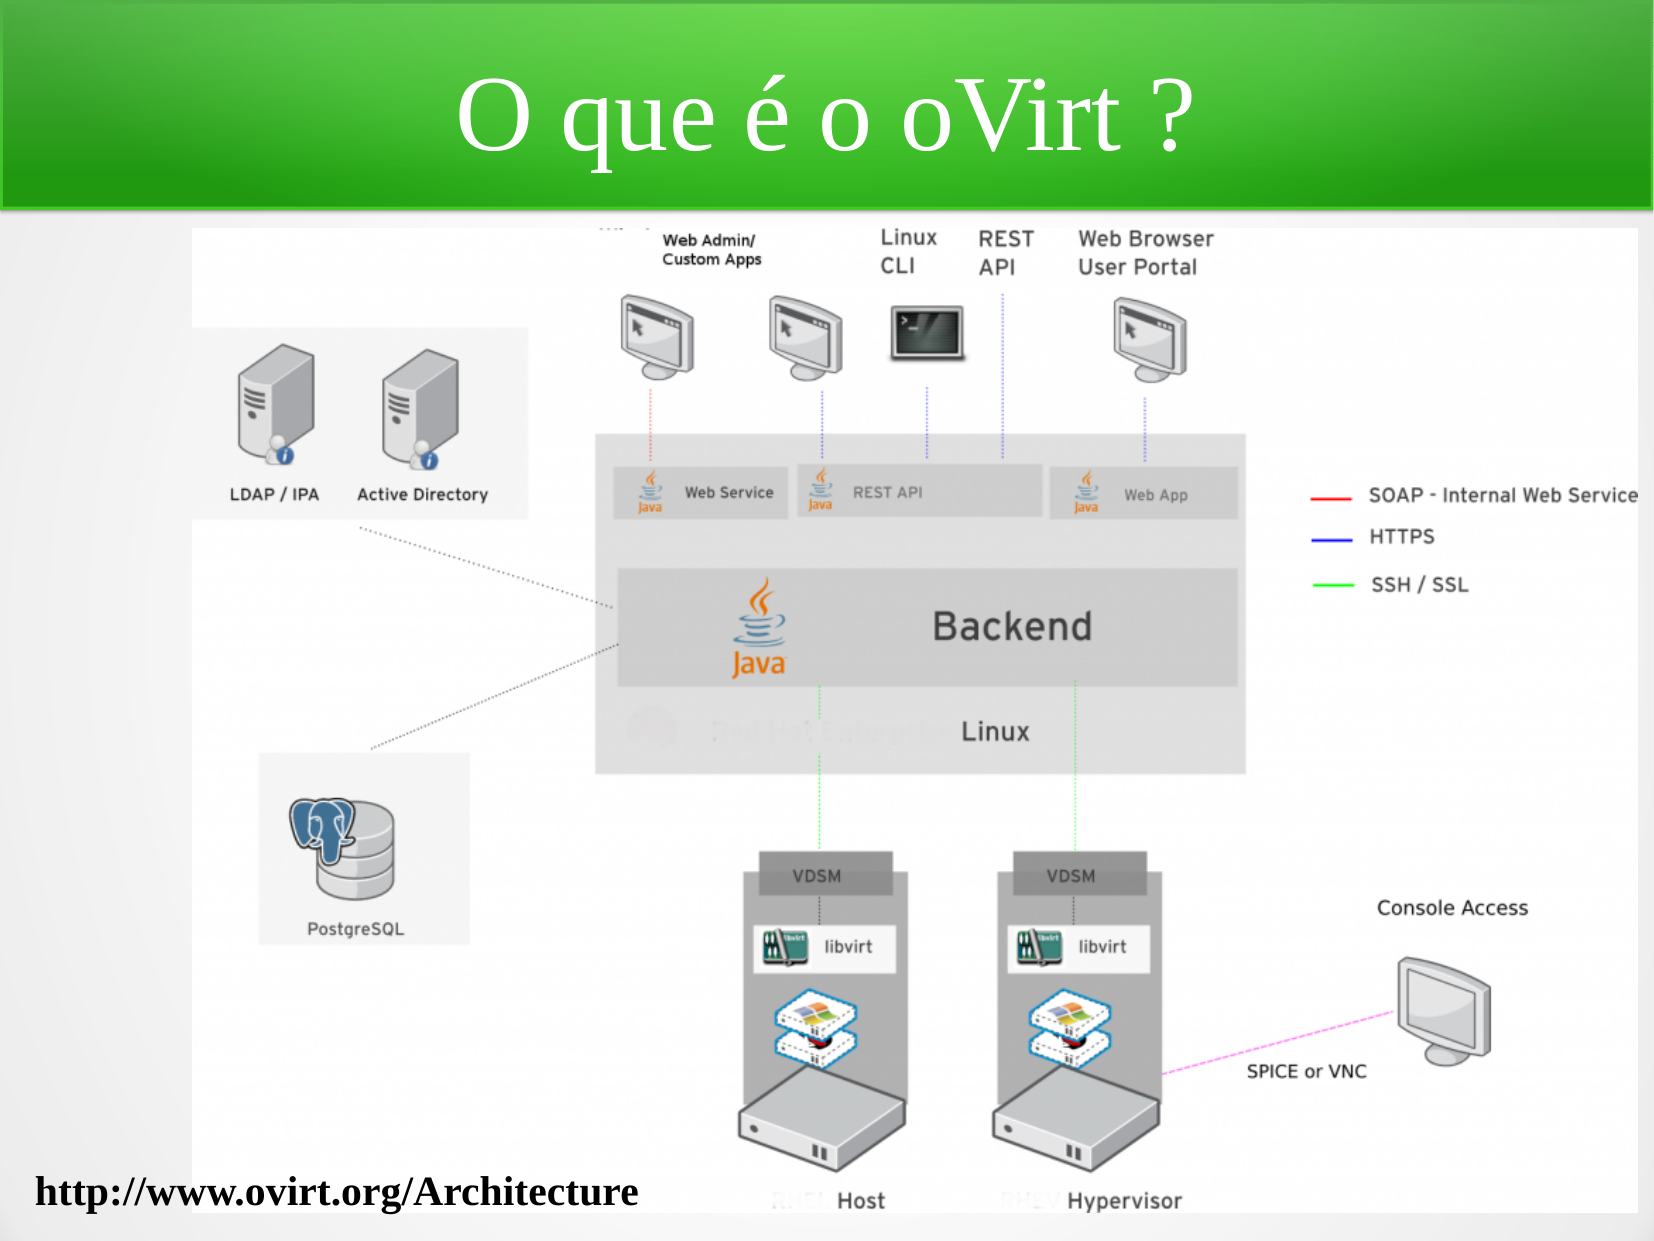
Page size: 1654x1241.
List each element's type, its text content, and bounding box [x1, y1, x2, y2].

title O que é o oVirt ? [82, 49, 1571, 179]
picture [192, 228, 1638, 1213]
text_box http://www.ovirt.org/Architecture [19, 1160, 653, 1222]
